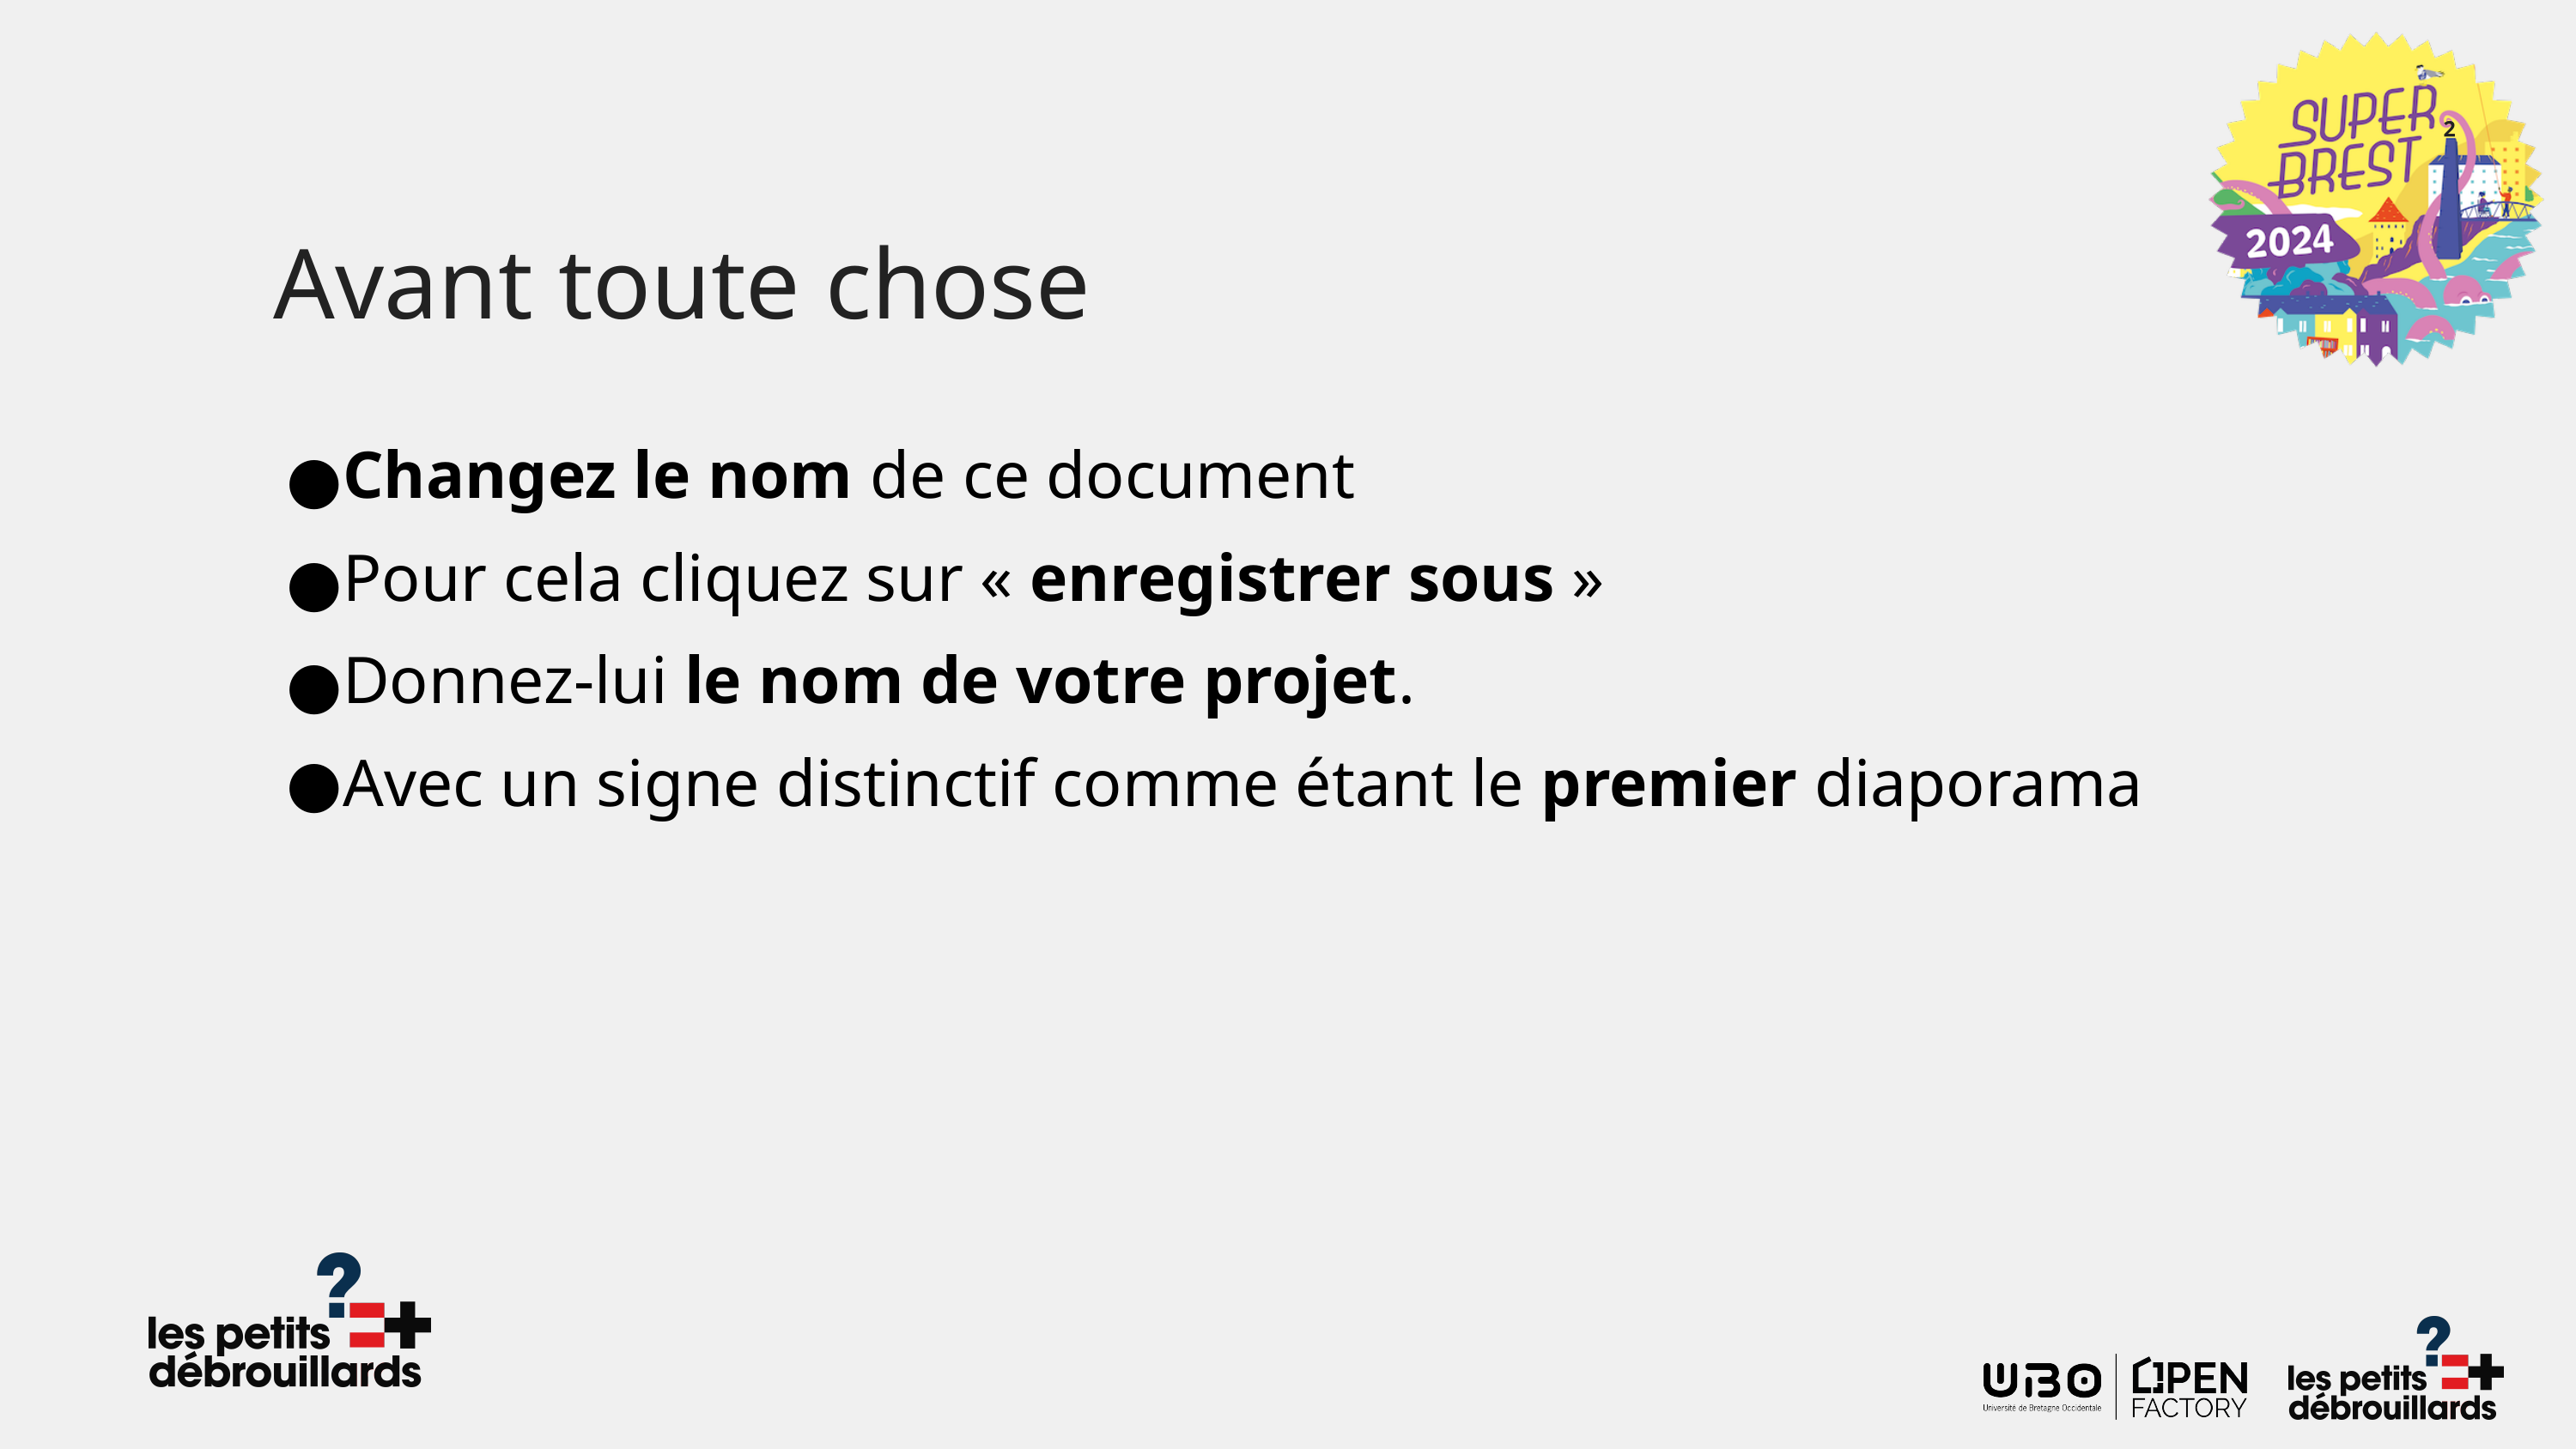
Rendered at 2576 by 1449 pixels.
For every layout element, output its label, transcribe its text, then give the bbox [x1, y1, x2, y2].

list Changez le nom de ce document Pour cela cliquez sur « enregistrer sous » Donnez-lui le nom de votre projet. Avec un signe distinctif comme étant le premier diaporama [275, 433, 2188, 1122]
picture [2288, 1316, 2504, 1420]
picture [1984, 1354, 2247, 1420]
picture [2176, 0, 2576, 400]
picture [149, 1252, 431, 1387]
slide_number <numéro> [2307, 93, 2456, 145]
title Avant toute chose [273, 217, 1741, 434]
